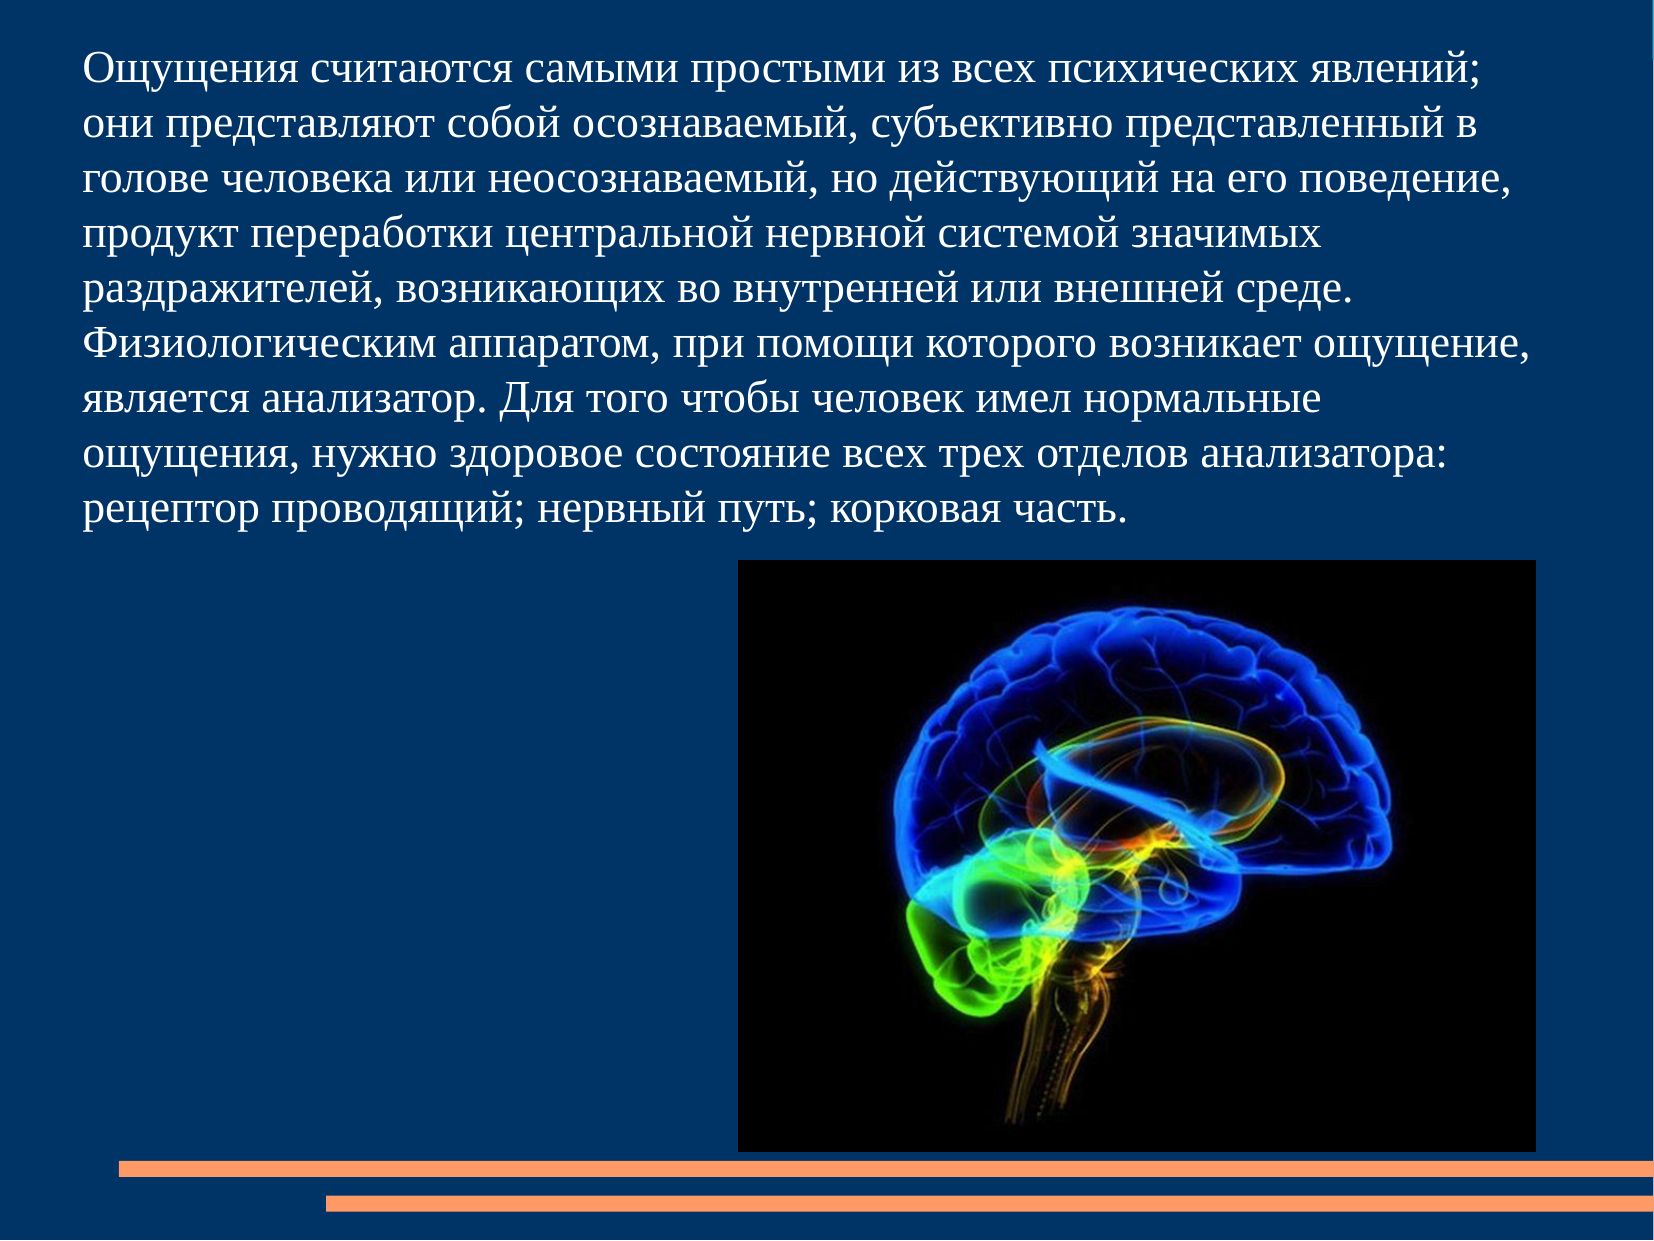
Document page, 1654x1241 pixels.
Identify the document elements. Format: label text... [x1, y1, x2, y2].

text_box Ощущения считаются самыми простыми из всех психических явлений; они представляют собой осознаваемый, субъективно представленный в голове человека или неосознаваемый, но действующий на его поведение, продукт переработки центральной нервной системой значимых раздражителей, возникающих во внутренней или внешней среде. Физиологическим аппаратом, при помощи которого возникает ощущение, является анализатор. Для того чтобы человек имел нормальные ощущения, нужно здоровое состояние всех трех отделов анализатора: рецептор проводящий; нервный путь; корковая часть. [67, 29, 1565, 540]
picture [738, 560, 1536, 1152]
